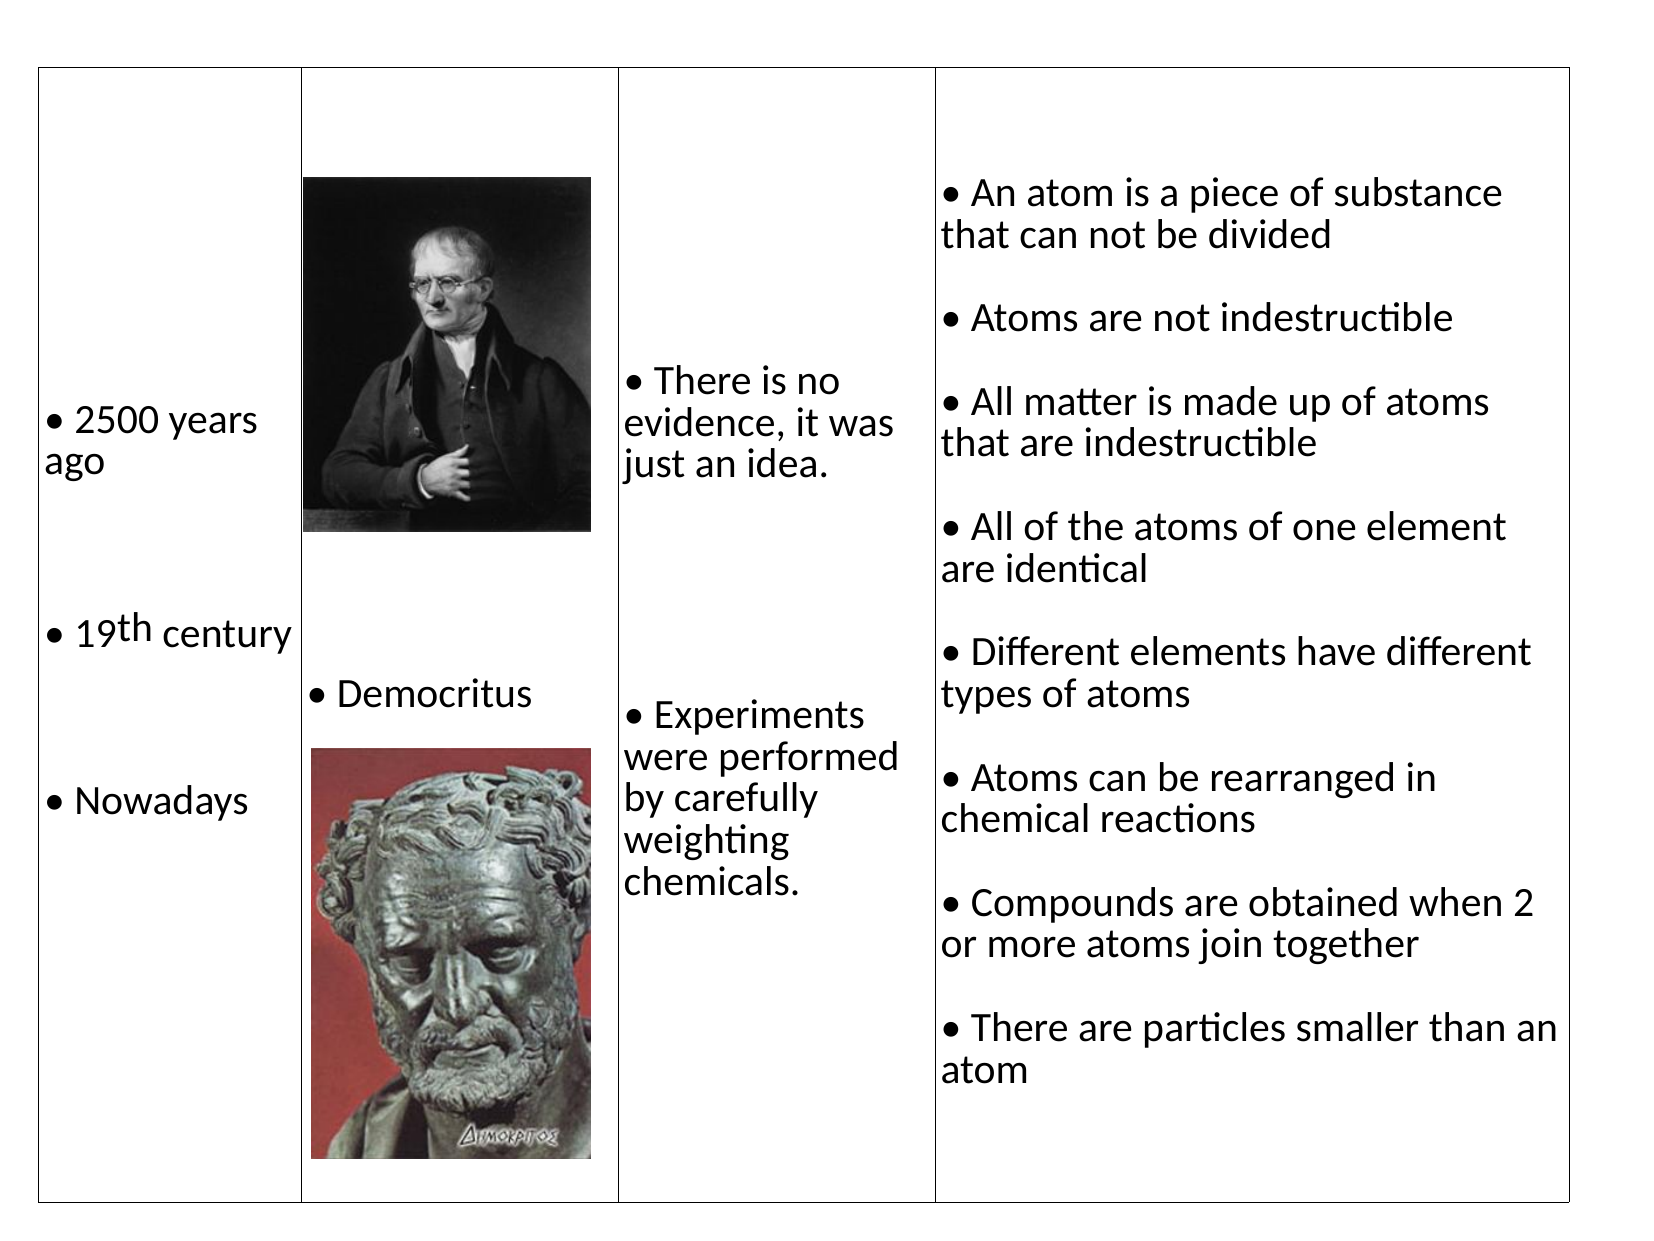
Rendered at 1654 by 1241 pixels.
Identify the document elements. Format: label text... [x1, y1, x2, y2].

table_header • An atom is a piece of substance that can not be divided • Atoms are not indestructible • All matter is made up of atoms that are indestructible • All of the atoms of one element are identical • Different elements have different types of atoms • Atoms can be rearranged in chemical reactions • Compounds are obtained when 2 or more atoms join together • There are particles smaller than an atom [936, 68, 1569, 1202]
picture [311, 748, 591, 1159]
table_header • There is no evidence, it was just an idea. • Experiments were performed by carefully weighting chemicals. [619, 68, 935, 1202]
picture [303, 177, 591, 532]
table_header • John Dalton • Democritus [302, 68, 618, 1202]
table_header • 2500 years ago • 19th century • Nowadays [39, 68, 301, 1202]
